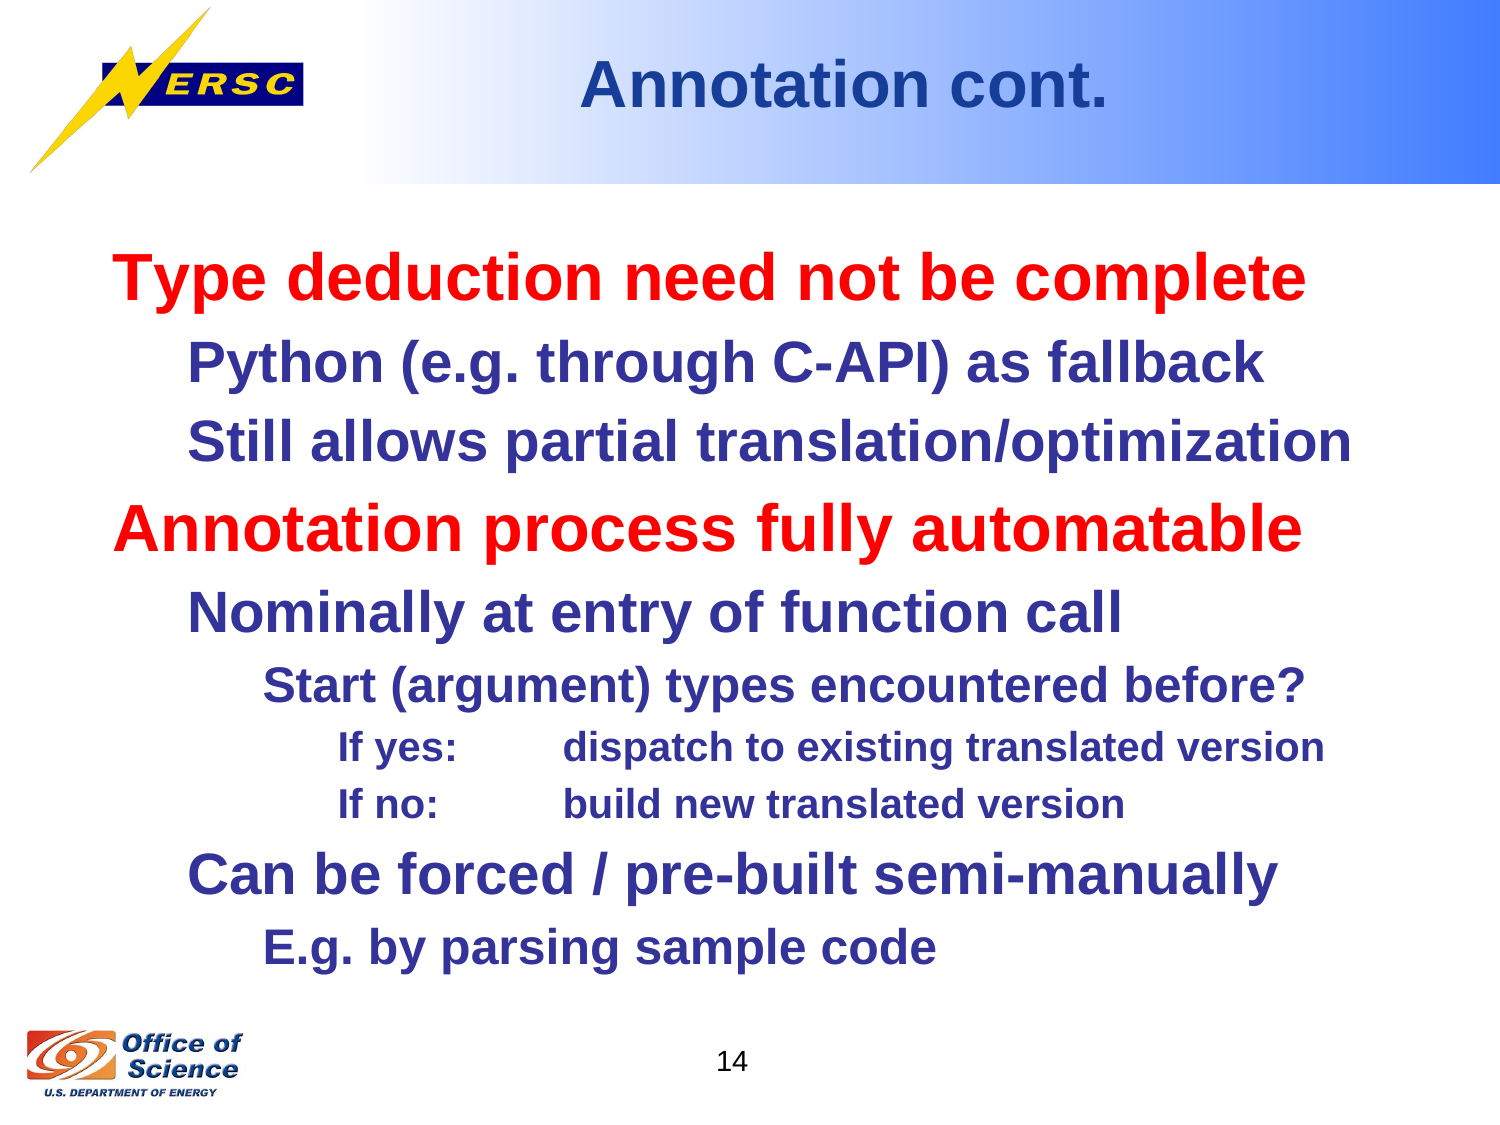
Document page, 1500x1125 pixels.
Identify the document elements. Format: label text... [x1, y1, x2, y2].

picture [22, 1026, 246, 1100]
picture [0, 0, 352, 182]
list Type deduction need not be complete Python (e.g. through C-API) as fallback Still allows partial translation/optimization Annotation process fully automatable Nominally at entry of function call Start (argument) types encountered before? If yes: dispatch to existing translated version If no: build new translated version Can be forced / pre-built semi-manually E.g. by parsing sample code [112, 240, 1440, 1001]
title Annotation cont. [364, 13, 1326, 156]
